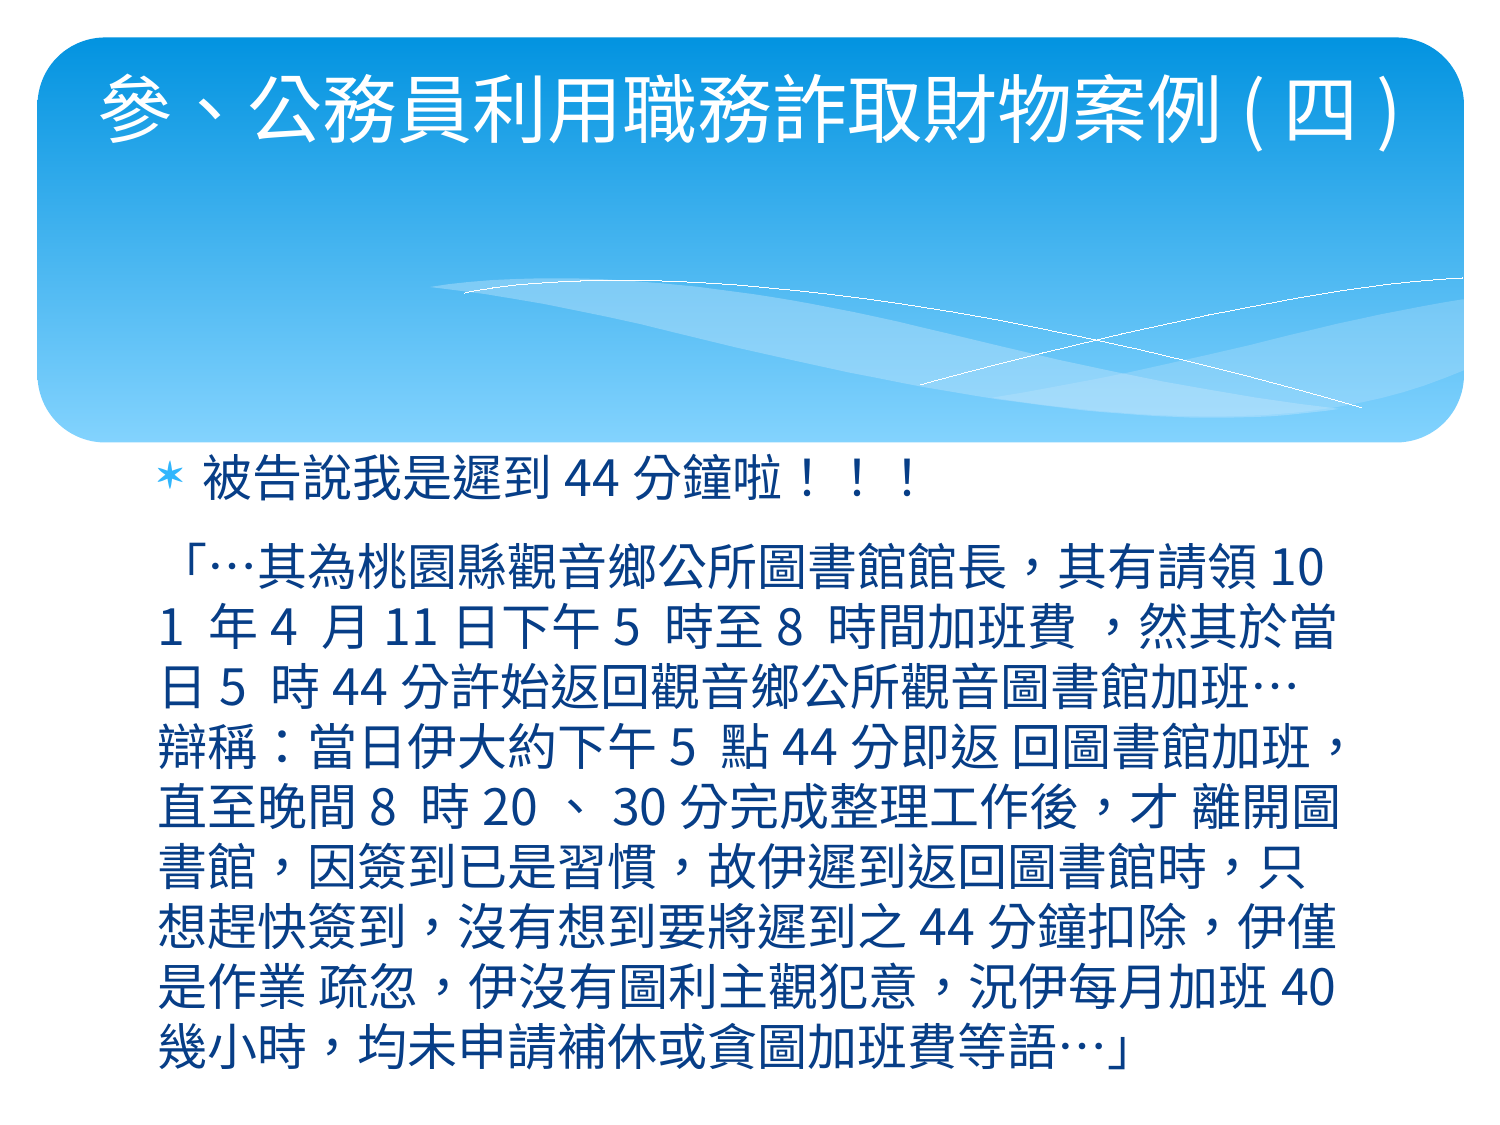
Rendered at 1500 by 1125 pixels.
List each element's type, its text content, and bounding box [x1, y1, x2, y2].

list 被告說我是遲到44分鐘啦！！！ 「…其為桃園縣觀音鄉公所圖書館館長，其有請領101 年4 月11日下午5 時至8 時間加班費 ，然其於當日5 時44分許始返回觀音鄉公所觀音圖書館加班… 辯稱：當日伊大約下午5 點44分即返 回圖書館加班，直至晚間8 時20、30分完成整理工作後，才 離開圖書館，因簽到已是習慣，故伊遲到返回圖書館時，只 想趕快簽到，沒有想到要將遲到之44分鐘扣除，伊僅是作業 疏忽，伊沒有圖利主觀犯意，況伊每月加班40幾小時，均未申請補休或貪圖加班費等語…」 [143, 438, 1359, 1005]
title 參、公務員利用職務詐取財物案例(四) [75, 55, 1425, 261]
